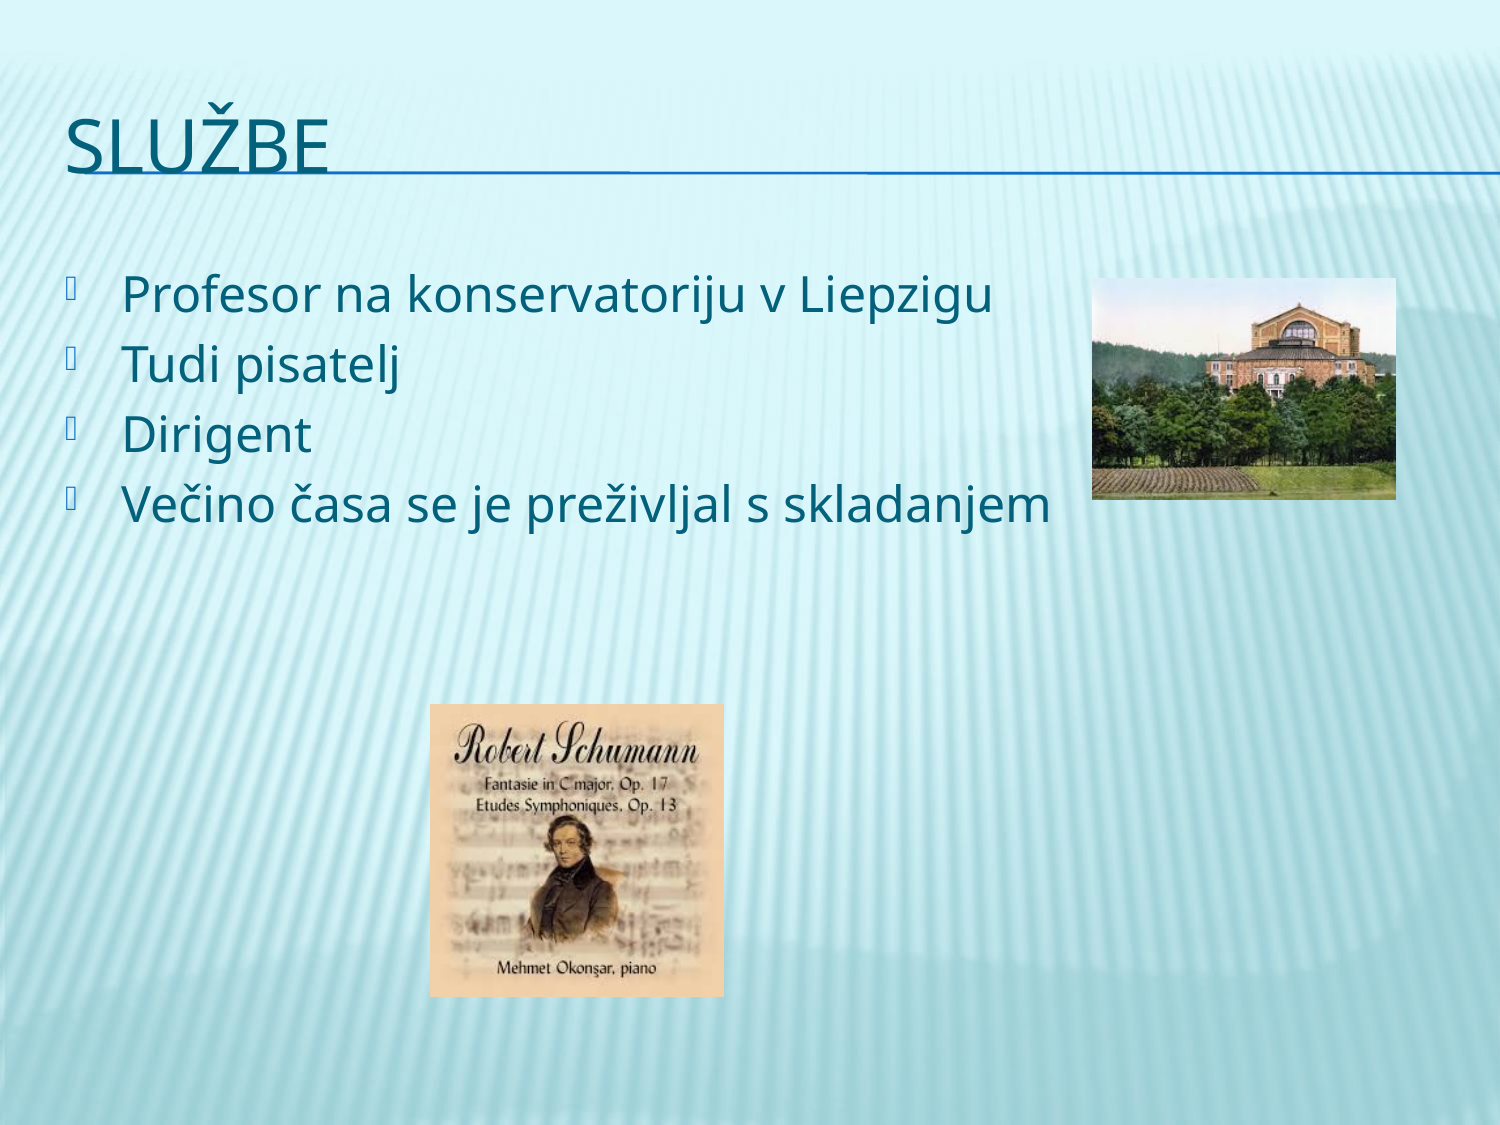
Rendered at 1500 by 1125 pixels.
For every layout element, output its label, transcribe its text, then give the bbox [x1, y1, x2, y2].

list Profesor na konservatoriju v Liepzigu Tudi pisatelj Dirigent Večino časa se je preživljal s skladanjem [50, 254, 1475, 998]
title službe [50, 75, 1475, 213]
picture [0, 0, 1500, 1125]
